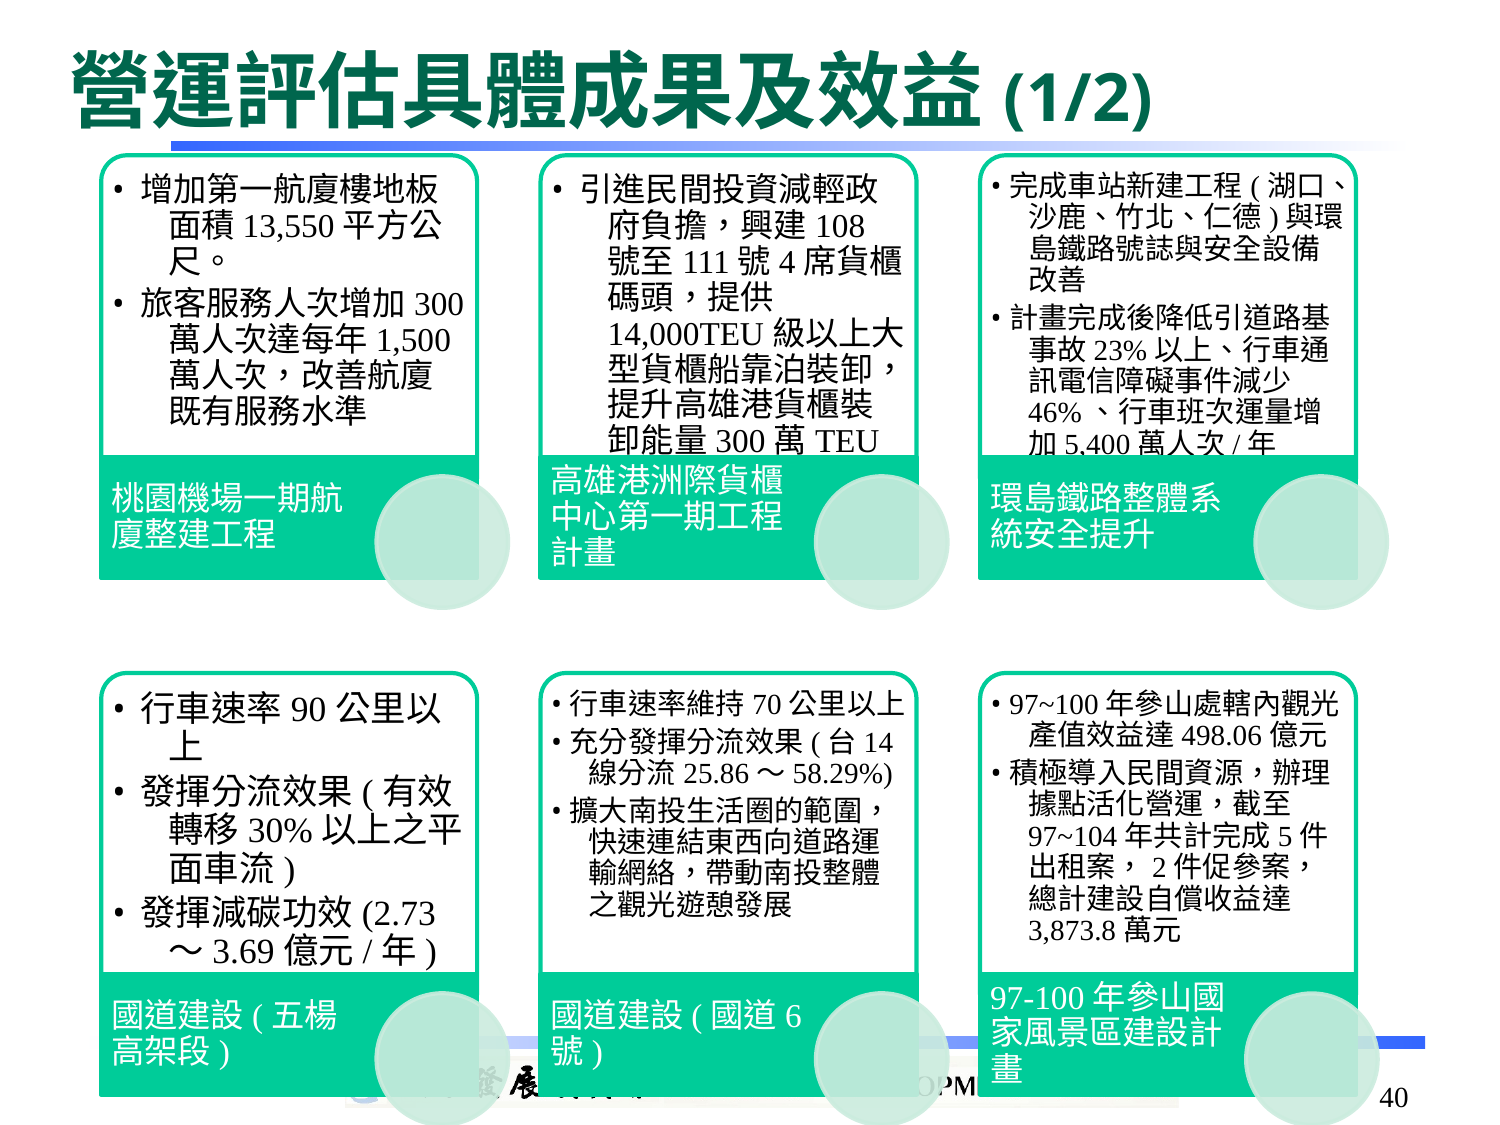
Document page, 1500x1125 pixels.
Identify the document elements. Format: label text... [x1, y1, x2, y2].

text_box 97~100年參山處轄內觀光產值效益達498.06億元 積極導入民間資源，辦理據點活化營運，截至97~104年共計完成5件出租案，2件促參案，總計建設自償收益達3,873.8萬元 [980, 672, 1357, 973]
text_box 97-100年參山國家風景區建設計畫 [980, 973, 1357, 1095]
text_box 國道建設(五楊高架段) [101, 973, 478, 1095]
text_box 行車速率維持70公里以上 充分發揮分流效果(台14線分流25.86～58.29%) 擴大南投生活圈的範圍，快速連結東西向道路運輸網絡，帶動南投整體之觀光遊憩發展 [540, 672, 917, 973]
text_box 行車速率90公里以上 發揮分流效果(有效轉移30%以上之平面車流) 發揮減碳功效(2.73 ～3.69億元/年) [101, 672, 478, 973]
text_box 增加第一航廈樓地板面積13,550平方公尺。 旅客服務人次增加300萬人次達每年1,500萬人次，改善航廈既有服務水準 [101, 155, 478, 457]
text_box [815, 476, 948, 608]
text_box 桃園機場一期航廈整建工程 [101, 457, 478, 578]
title 營運評估具體成果及效益(1/2) [53, 31, 1447, 141]
text_box 高雄港洲際貨櫃中心第一期工程計畫 [540, 457, 917, 578]
text_box [376, 993, 509, 1125]
text_box 國道建設(國道6號) [540, 973, 917, 1095]
text_box [1255, 476, 1388, 608]
text_box 40 [1364, 1070, 1490, 1106]
text_box 環島鐵路整體系統安全提升 [980, 457, 1357, 578]
text_box [1246, 993, 1378, 1125]
text_box [815, 993, 948, 1125]
text_box 引進民間投資減輕政府負擔，興建108號至111號4席貨櫃碼頭，提供14,000TEU級以上大型貨櫃船靠泊裝卸，提升高雄港貨櫃裝卸能量300萬TEU [540, 155, 917, 457]
text_box 完成車站新建工程(湖口、沙鹿、竹北、仁德)與環島鐵路號誌與安全設備改善 計畫完成後降低引道路基事故23%以上、行車通訊電信障礙事件減少46%、行車班次運量增加5,400萬人次/年 [980, 155, 1357, 457]
text_box [376, 476, 509, 608]
